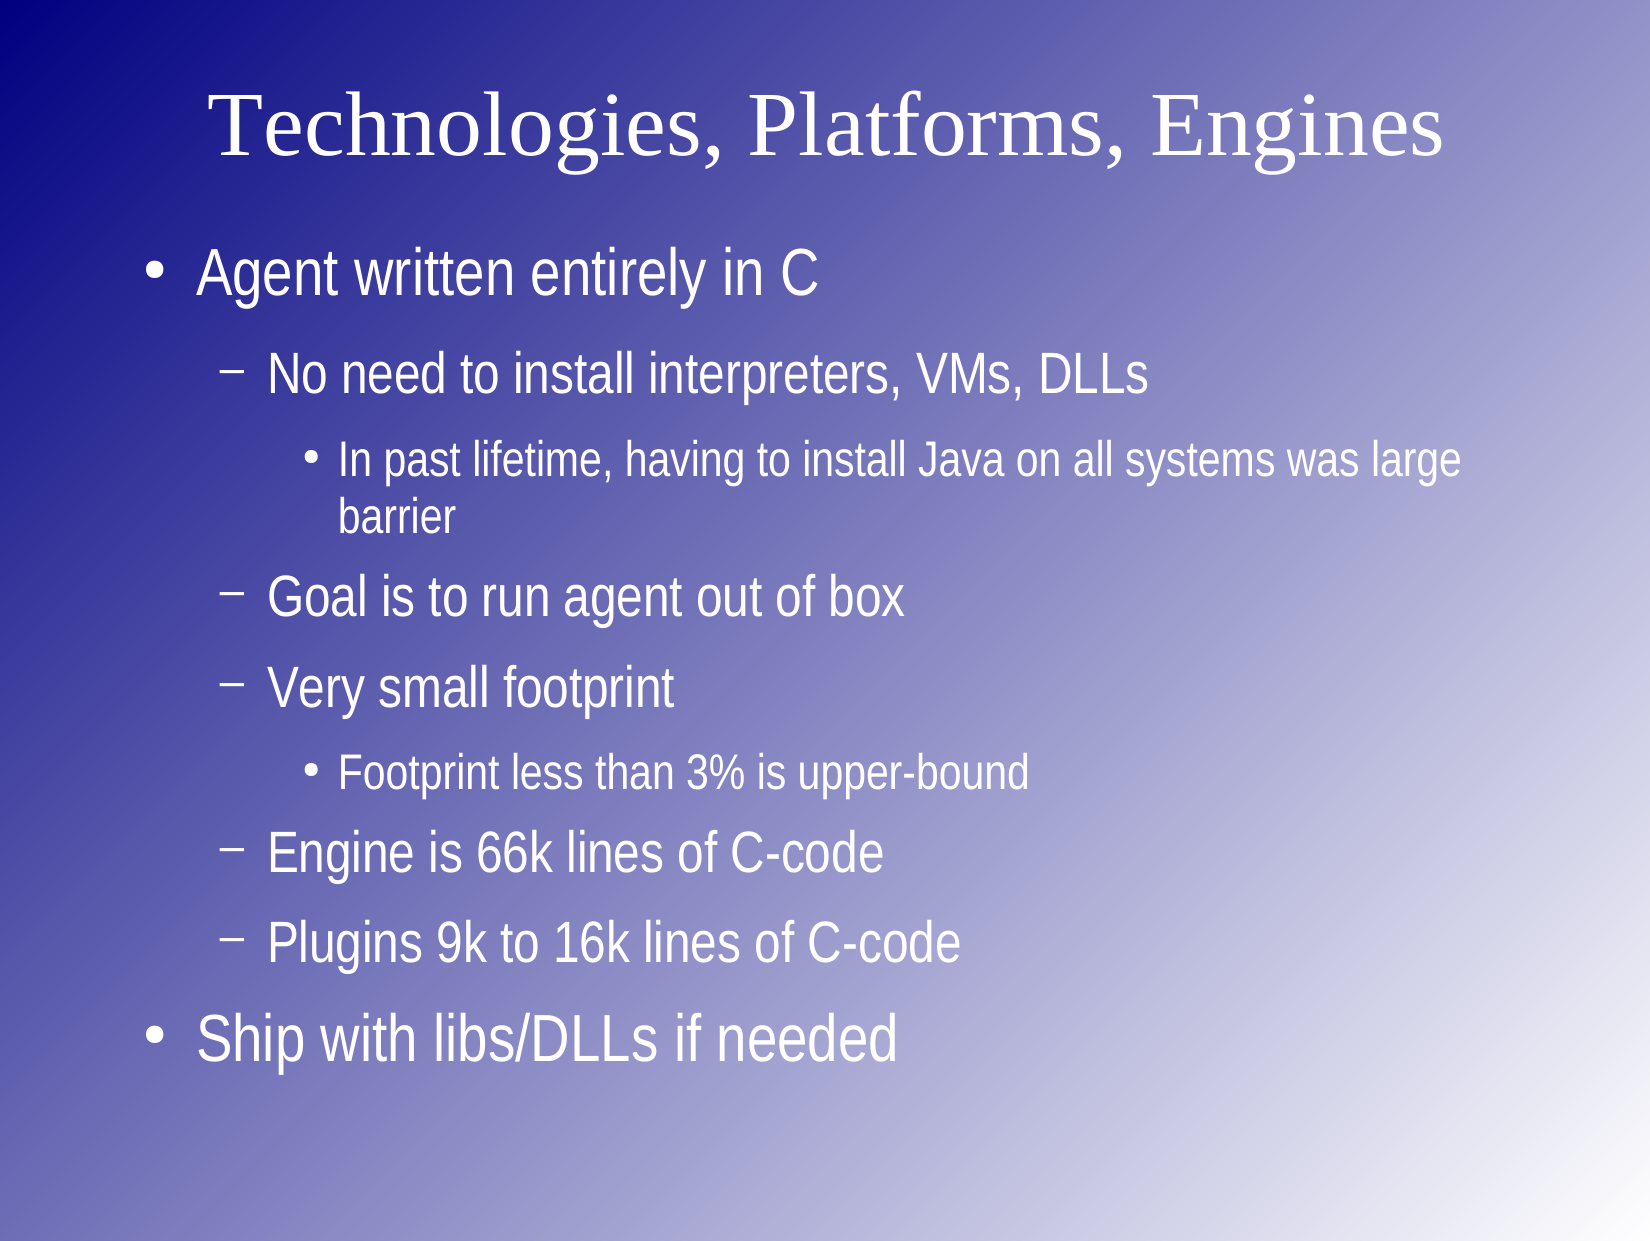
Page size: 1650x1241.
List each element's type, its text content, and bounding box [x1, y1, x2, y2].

title Technologies, Platforms, Engines [123, 27, 1533, 221]
list Agent written entirely in C No need to install interpreters, VMs, DLLs In past lifetime, having to install Java on all systems was large barrier Goal is to run agent out of box Very small footprint Footprint less than 3% is upper-bound Engine is 66k lines of C-code Plugins 9k to 16k lines of C-code Ship with libs/DLLs if needed [125, 233, 1535, 1086]
